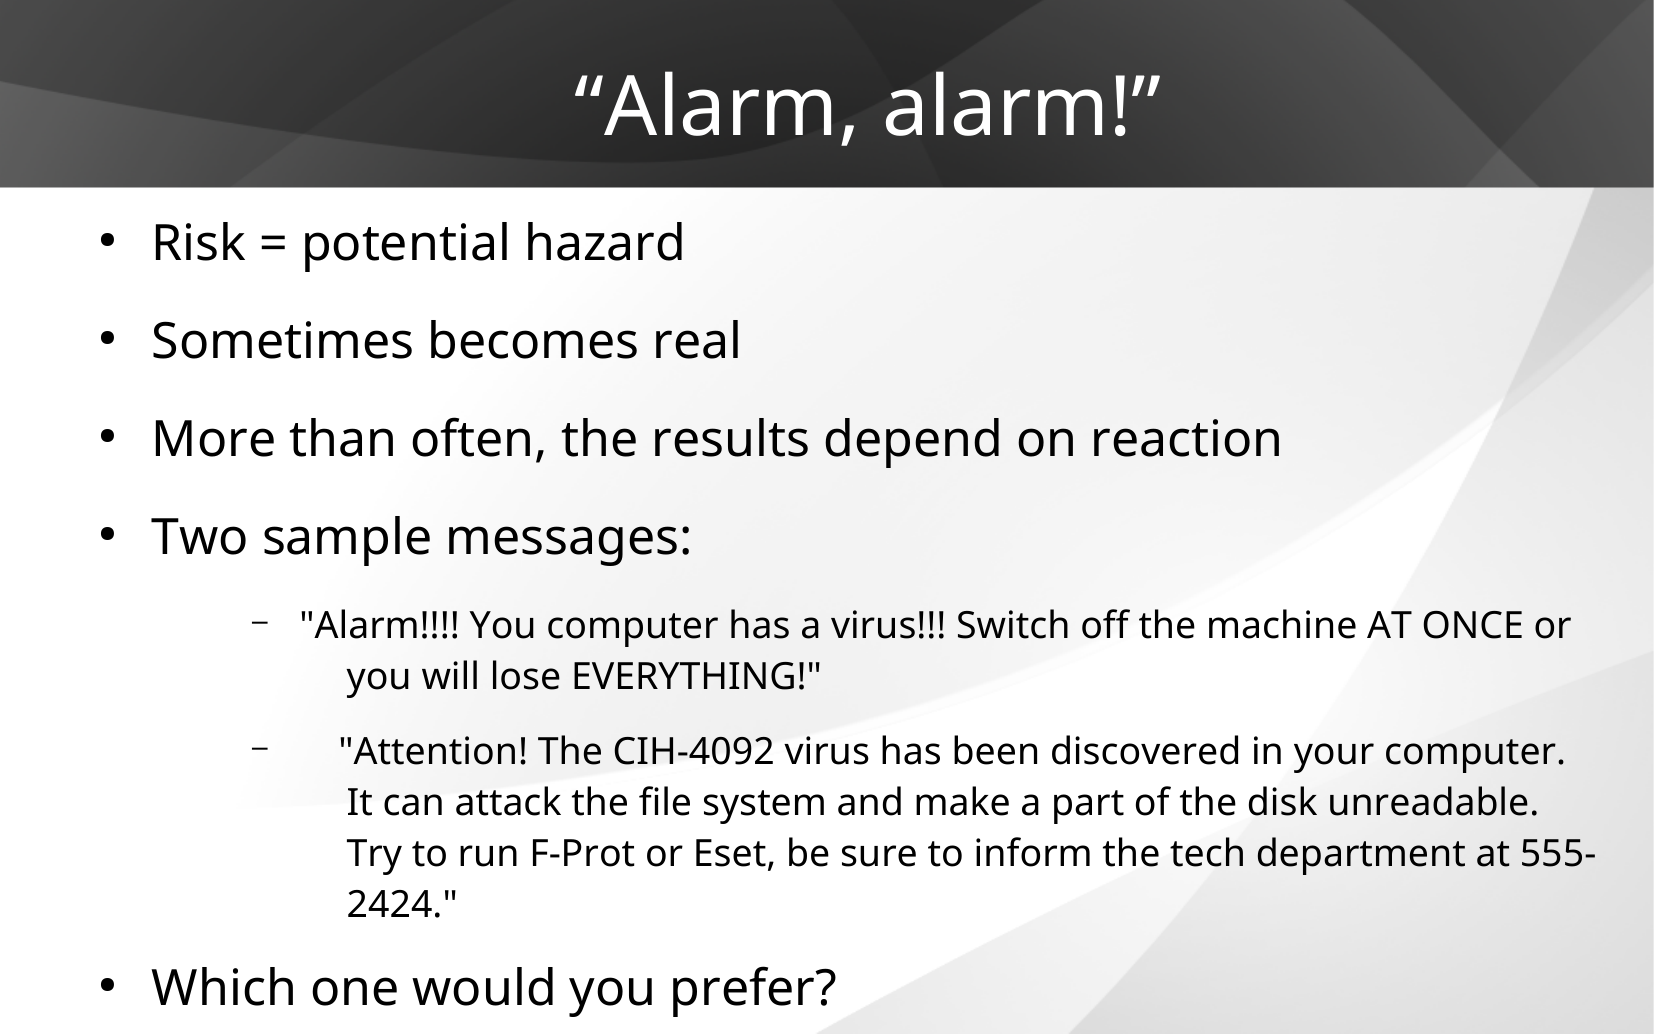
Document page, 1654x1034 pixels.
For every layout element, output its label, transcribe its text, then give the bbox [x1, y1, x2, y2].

title “Alarm, alarm!” [124, 0, 1613, 208]
picture [678, 995, 692, 1002]
picture [318, 995, 333, 1002]
picture [490, 995, 504, 1002]
picture [534, 995, 548, 1002]
picture [459, 995, 474, 1002]
picture [0, 0, 1654, 1034]
picture [633, 995, 647, 1002]
picture [603, 995, 618, 1002]
list Risk = potential hazard Sometimes becomes real More than often, the results depend on reaction Two sample messages: "Alarm!!!! You computer has a virus!!! Switch off the machine AT ONCE or you will lose EVERYTHING!" "Attention! The CIH-4092 virus has been discovered in your computer. It can attack the file system and make a part of the disk unreadable. Try to run F-Prot or Eset, be sure to inform the tech department at 555-2424." Which one would you prefer? [63, 207, 1601, 995]
